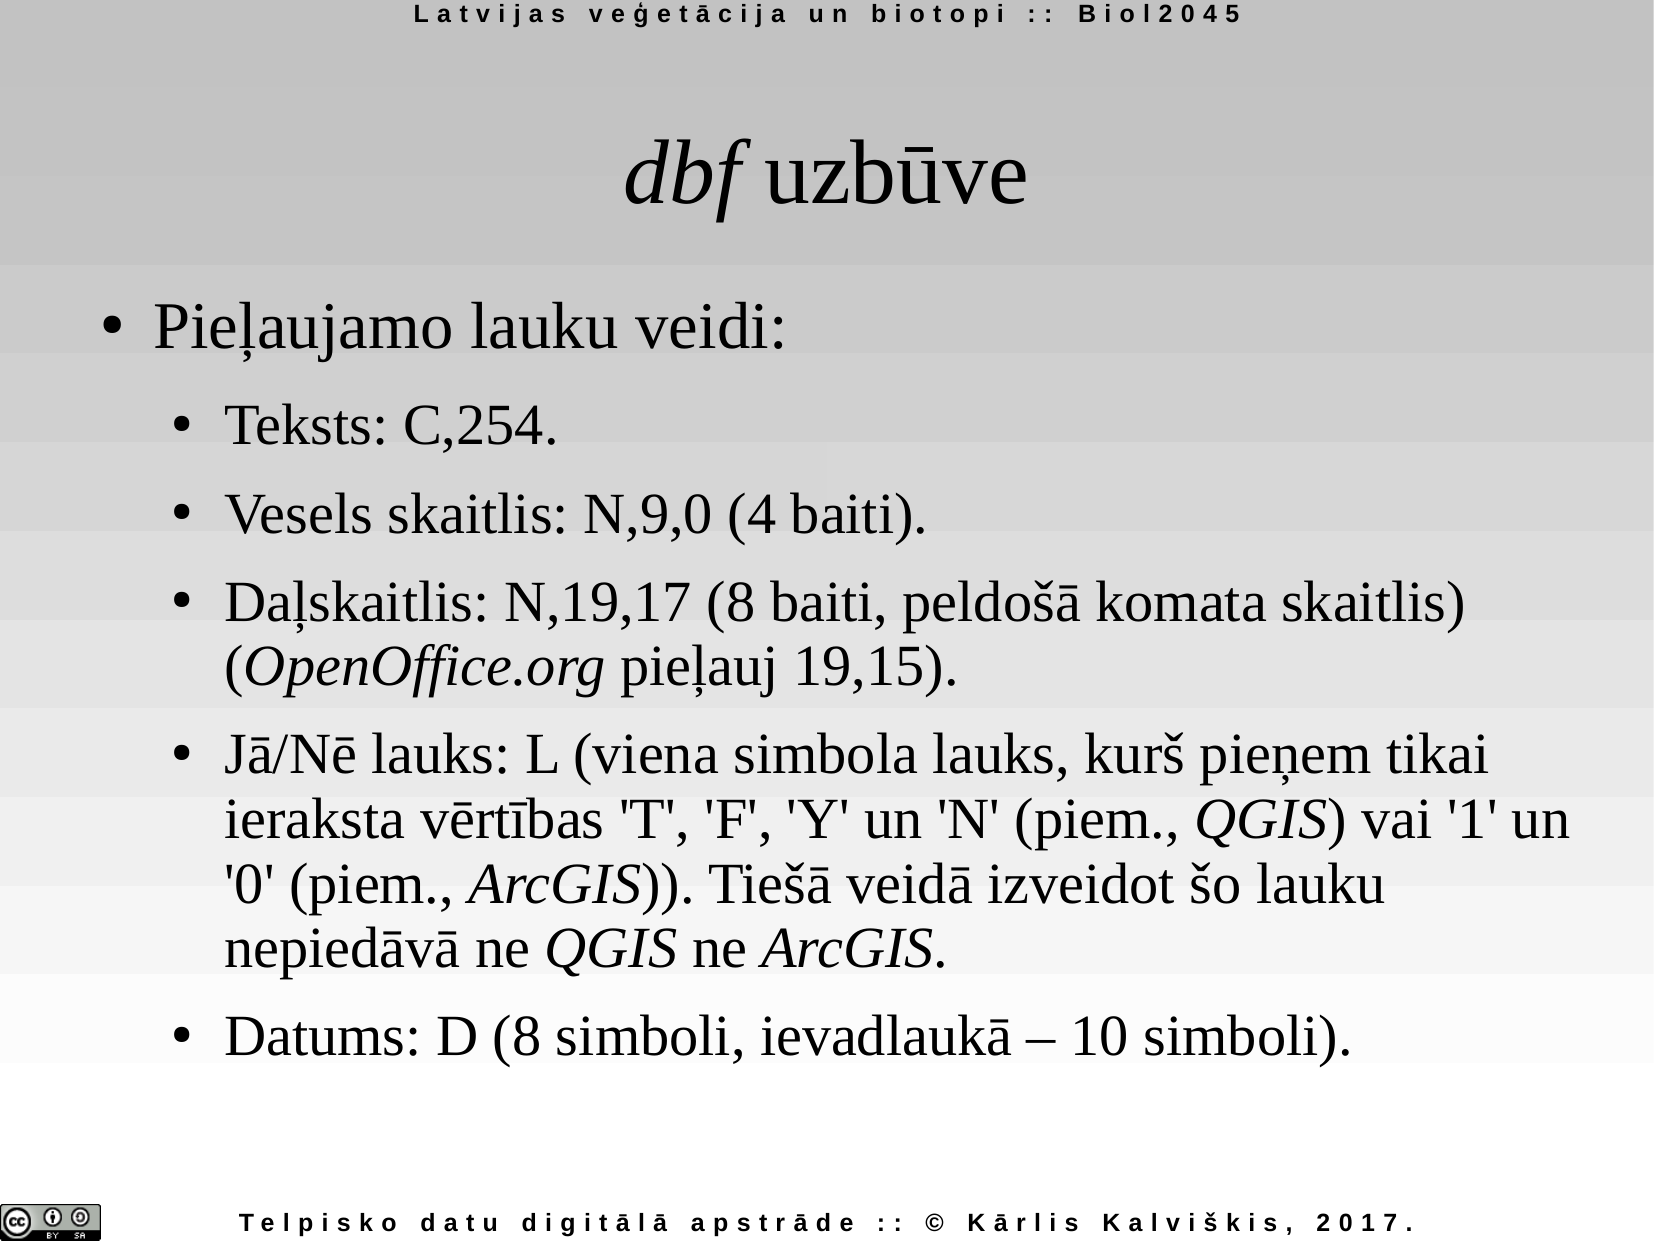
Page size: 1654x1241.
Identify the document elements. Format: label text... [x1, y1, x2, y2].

title dbf uzbūve [29, 56, 1625, 289]
list Pieļaujamo lauku veidi: Teksts: C,254. Vesels skaitlis: N,9,0 (4 baiti). Daļskaitlis: N,19,17 (8 baiti, peldošā komata skaitlis) (OpenOffice.org pieļauj 19,15). Jā/Nē lauks: L (viena simbola lauks, kurš pieņem tikai ieraksta vērtības 'T', 'F', 'Y' un 'N' (piem., QGIS) vai '1' un '0' (piem., ArcGIS)). Tiešā veidā izveidot šo lauku nepiedāvā ne QGIS ne ArcGIS. Datums: D (8 simboli, ievadlaukā – 10 simboli). [82, 289, 1571, 1098]
picture [0, 0, 1654, 1241]
